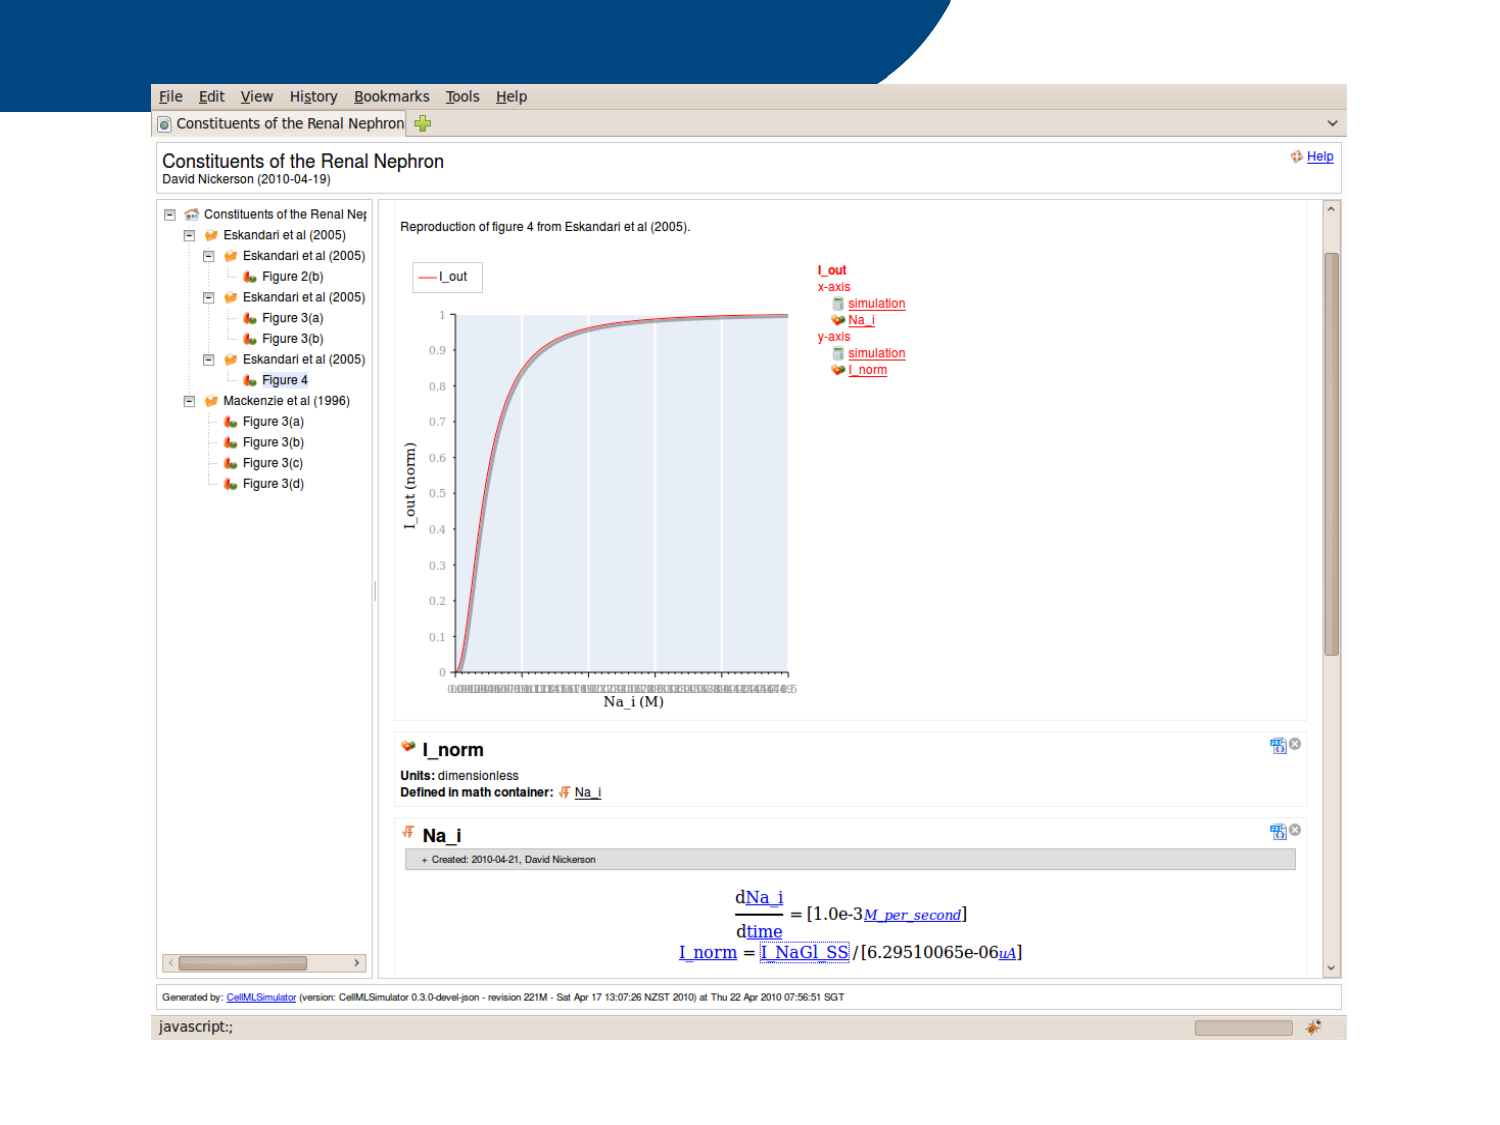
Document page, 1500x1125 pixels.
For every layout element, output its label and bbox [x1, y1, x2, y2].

picture [0, 0, 1347, 1040]
